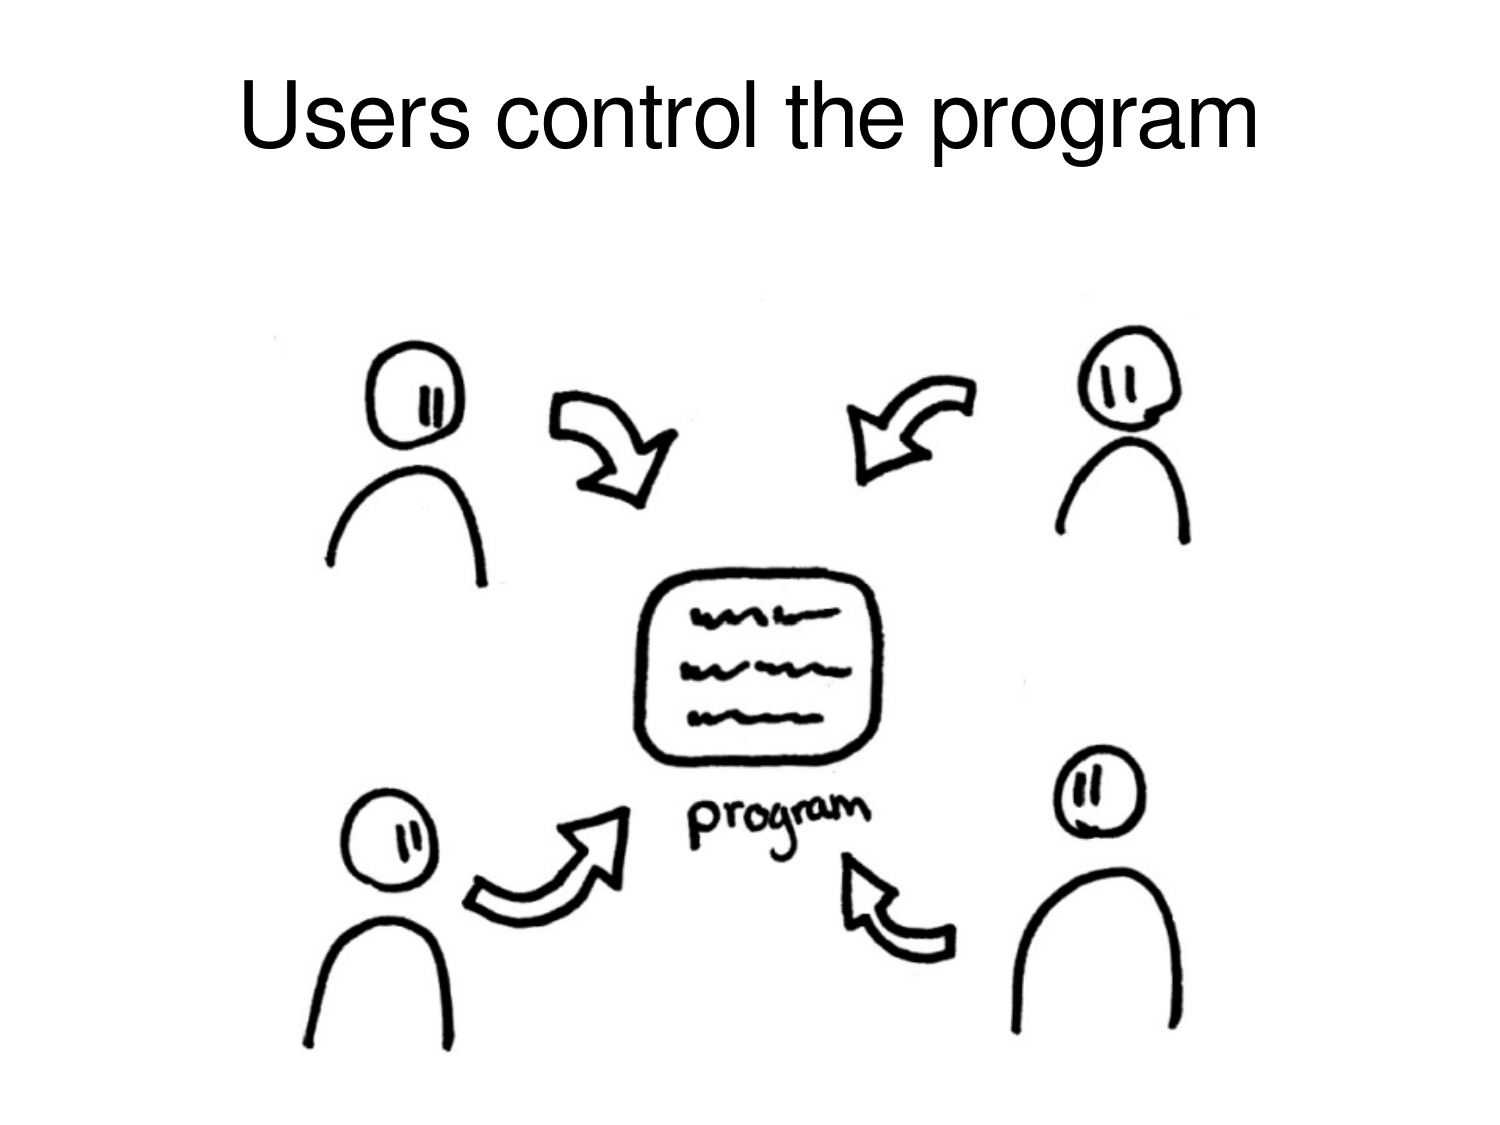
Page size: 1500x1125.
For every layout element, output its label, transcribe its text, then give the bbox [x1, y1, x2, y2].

picture [271, 279, 1229, 1069]
text_box Users control the program [0, 56, 1500, 252]
